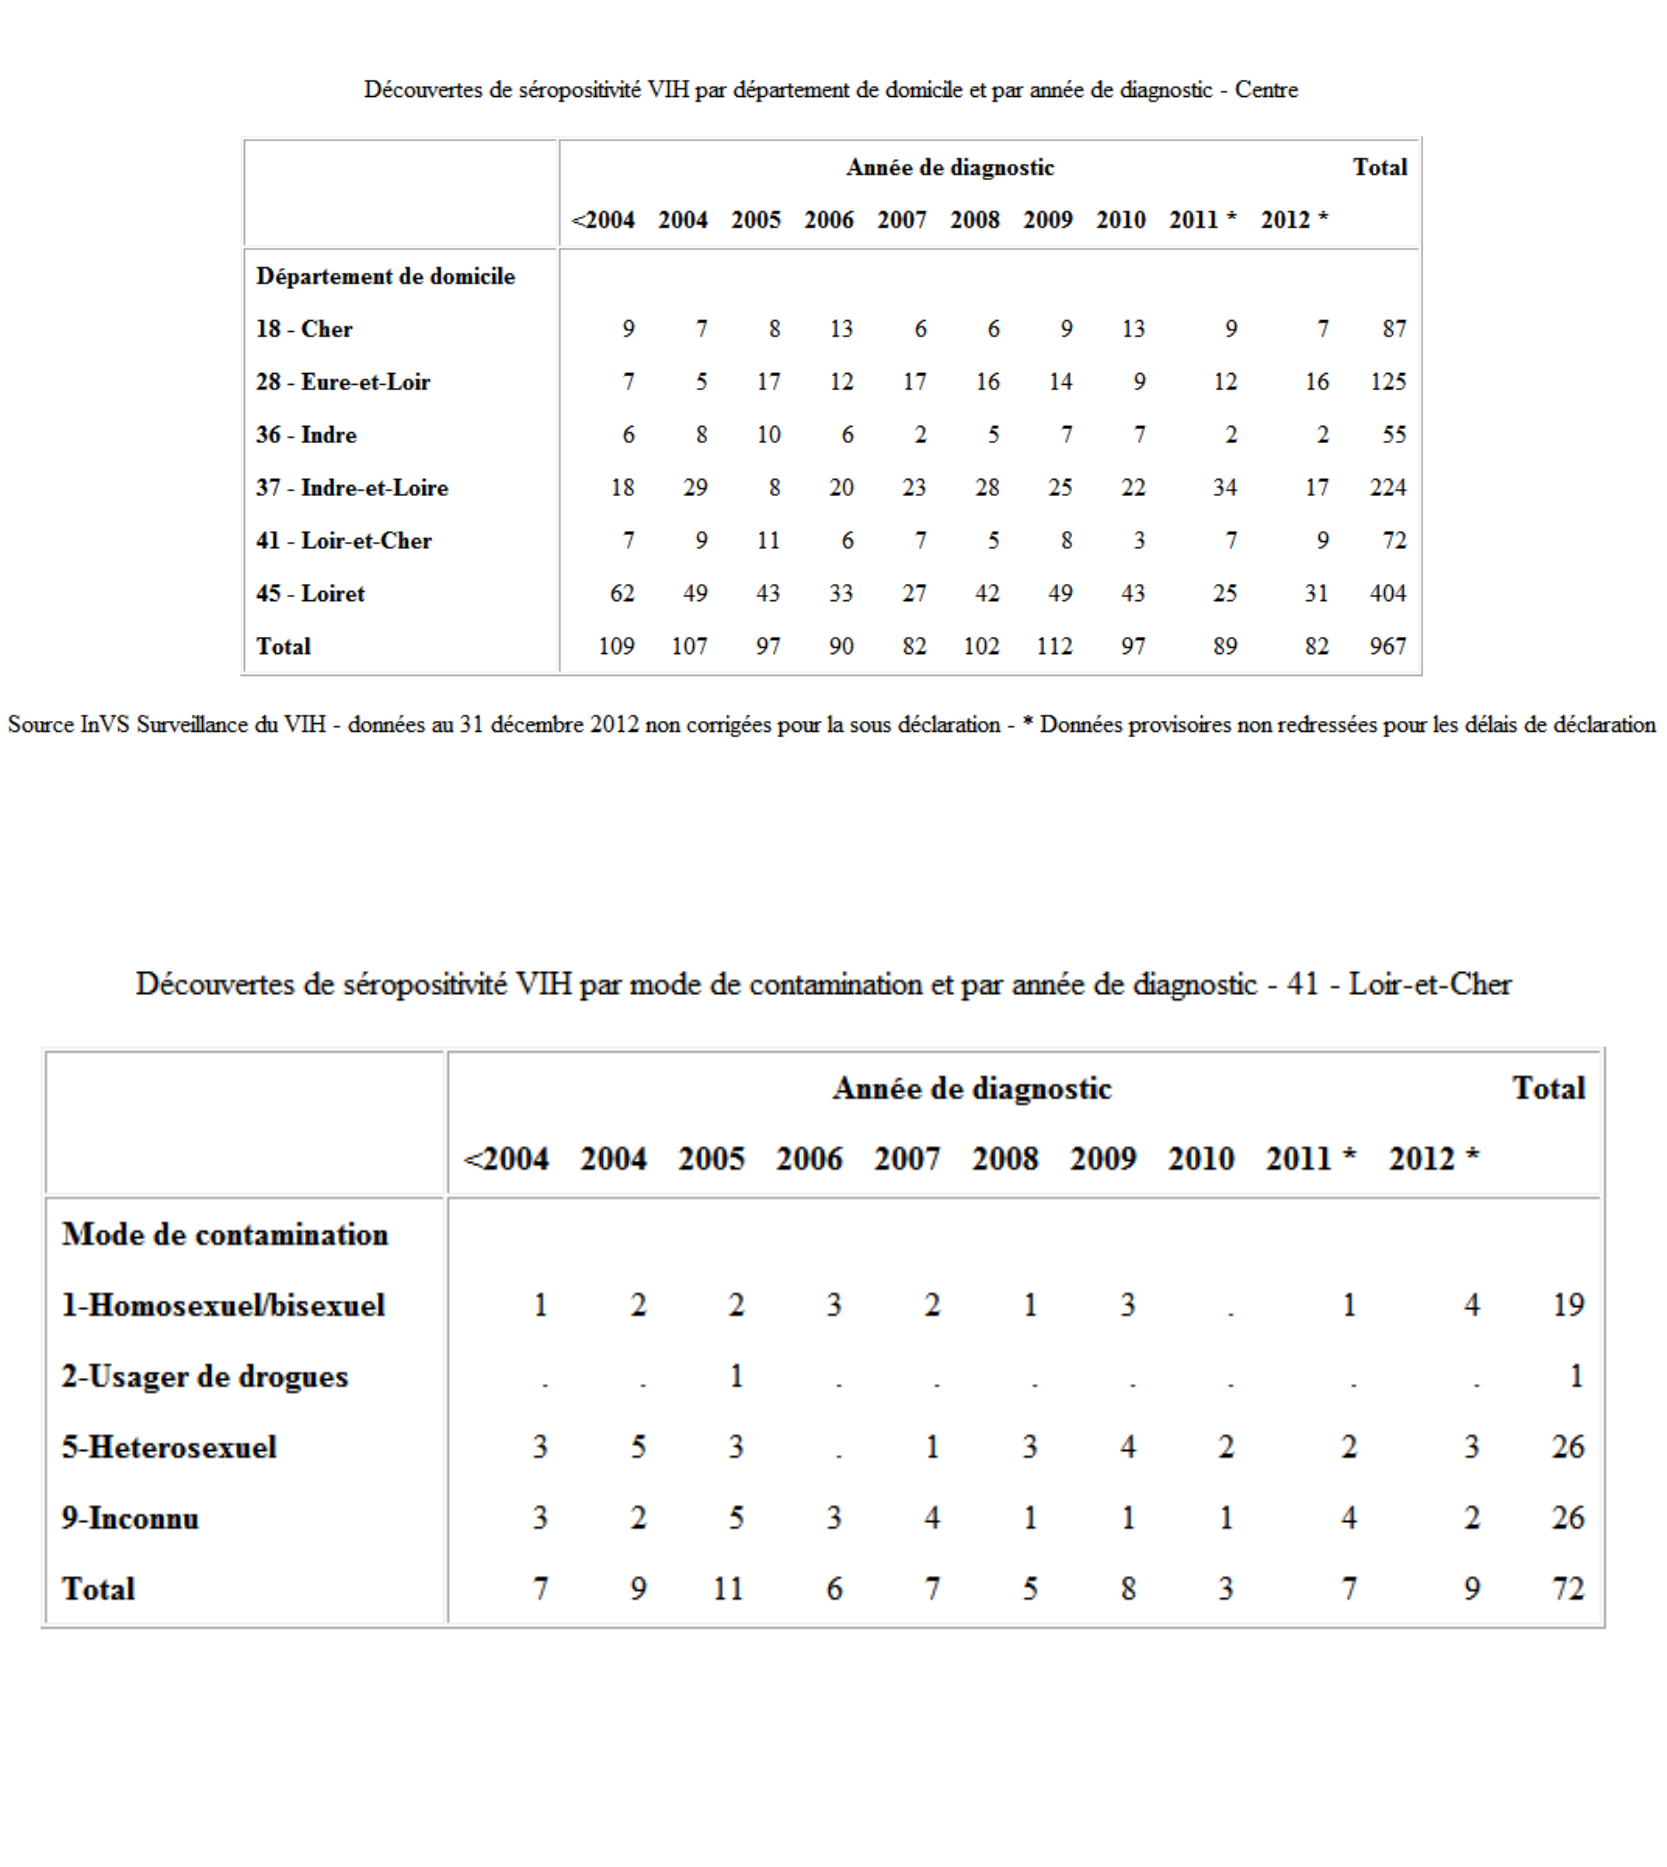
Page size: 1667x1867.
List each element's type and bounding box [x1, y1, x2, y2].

picture [0, 68, 1667, 748]
picture [35, 947, 1617, 1642]
